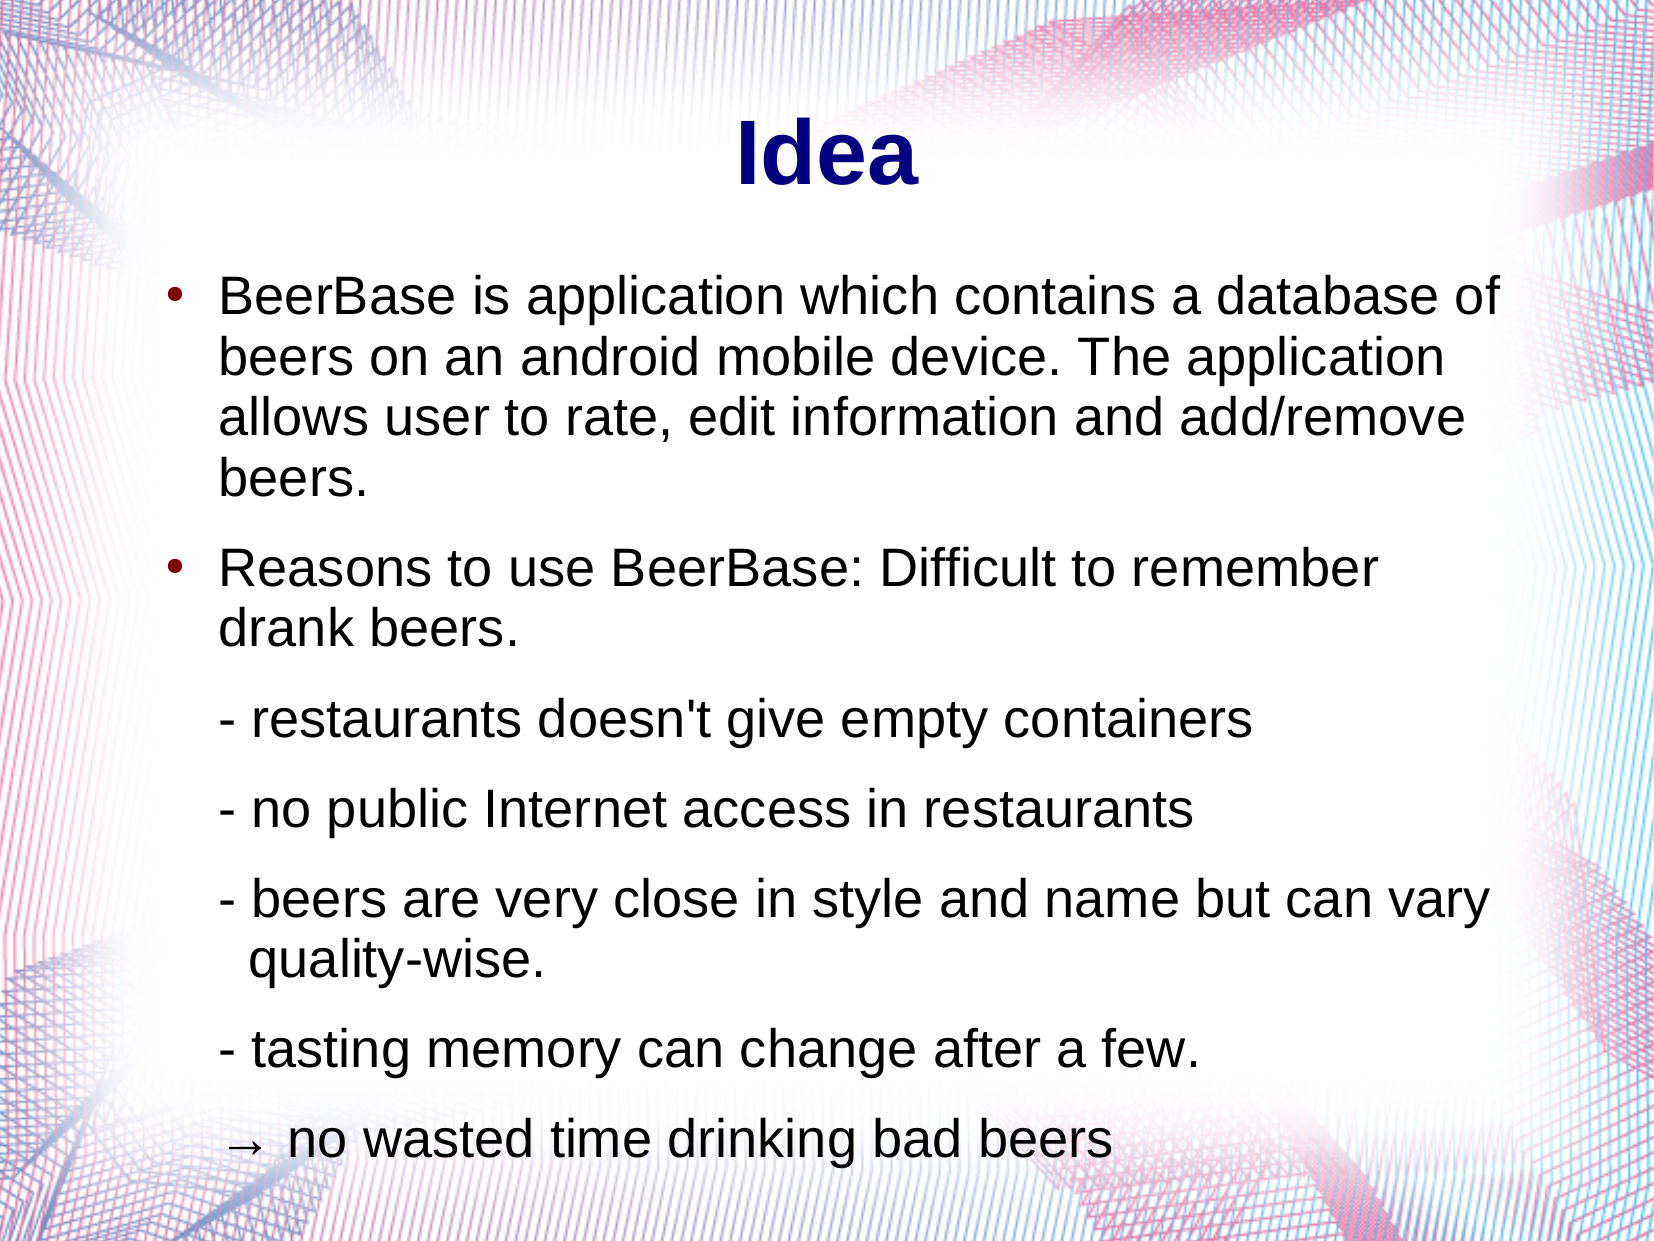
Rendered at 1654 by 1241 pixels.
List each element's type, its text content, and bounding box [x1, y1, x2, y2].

picture [0, 0, 1654, 1241]
list BeerBase is application which contains a database of beers on an android mobile device. The application allows user to rate, edit information and add/remove beers. Reasons to use BeerBase: Difficult to remember drank beers. - restaurants doesn't give empty containers - no public Internet access in restaurants - beers are very close in style and name but can vary quality-wise. - tasting memory can change after a few. → no wasted time drinking bad beers [147, 265, 1529, 1170]
title Idea [82, 49, 1571, 257]
